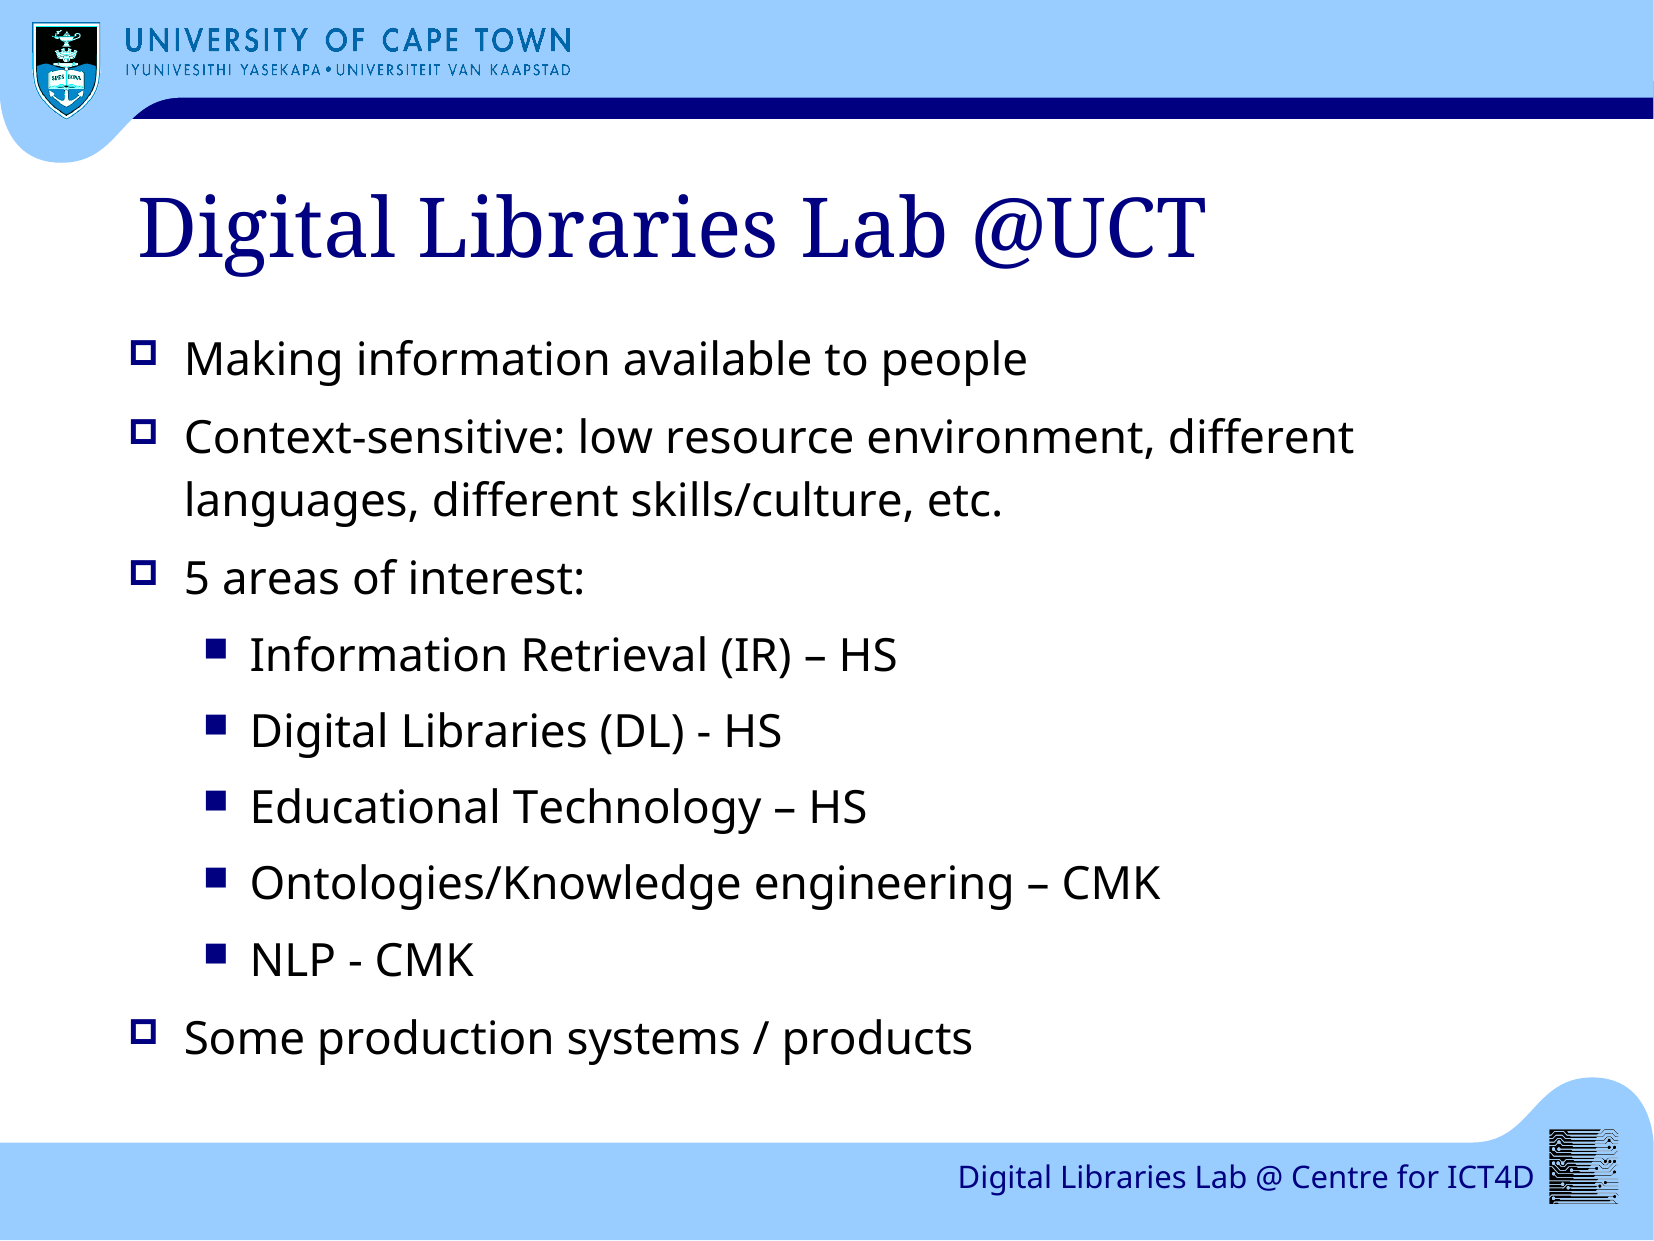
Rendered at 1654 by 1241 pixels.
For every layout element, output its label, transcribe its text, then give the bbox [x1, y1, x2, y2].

list Making information available to people Context-sensitive: low resource environment, different languages, different skills/culture, etc. 5 areas of interest: Information Retrieval (IR) – HS Digital Libraries (DL) - HS Educational Technology – HS Ontologies/Knowledge engineering – CMK NLP - CMK Some production systems / products [128, 326, 1597, 1109]
picture [122, 25, 573, 78]
picture [32, 22, 101, 120]
picture [1549, 1129, 1619, 1204]
title Digital Libraries Lab @UCT [137, 155, 1598, 296]
